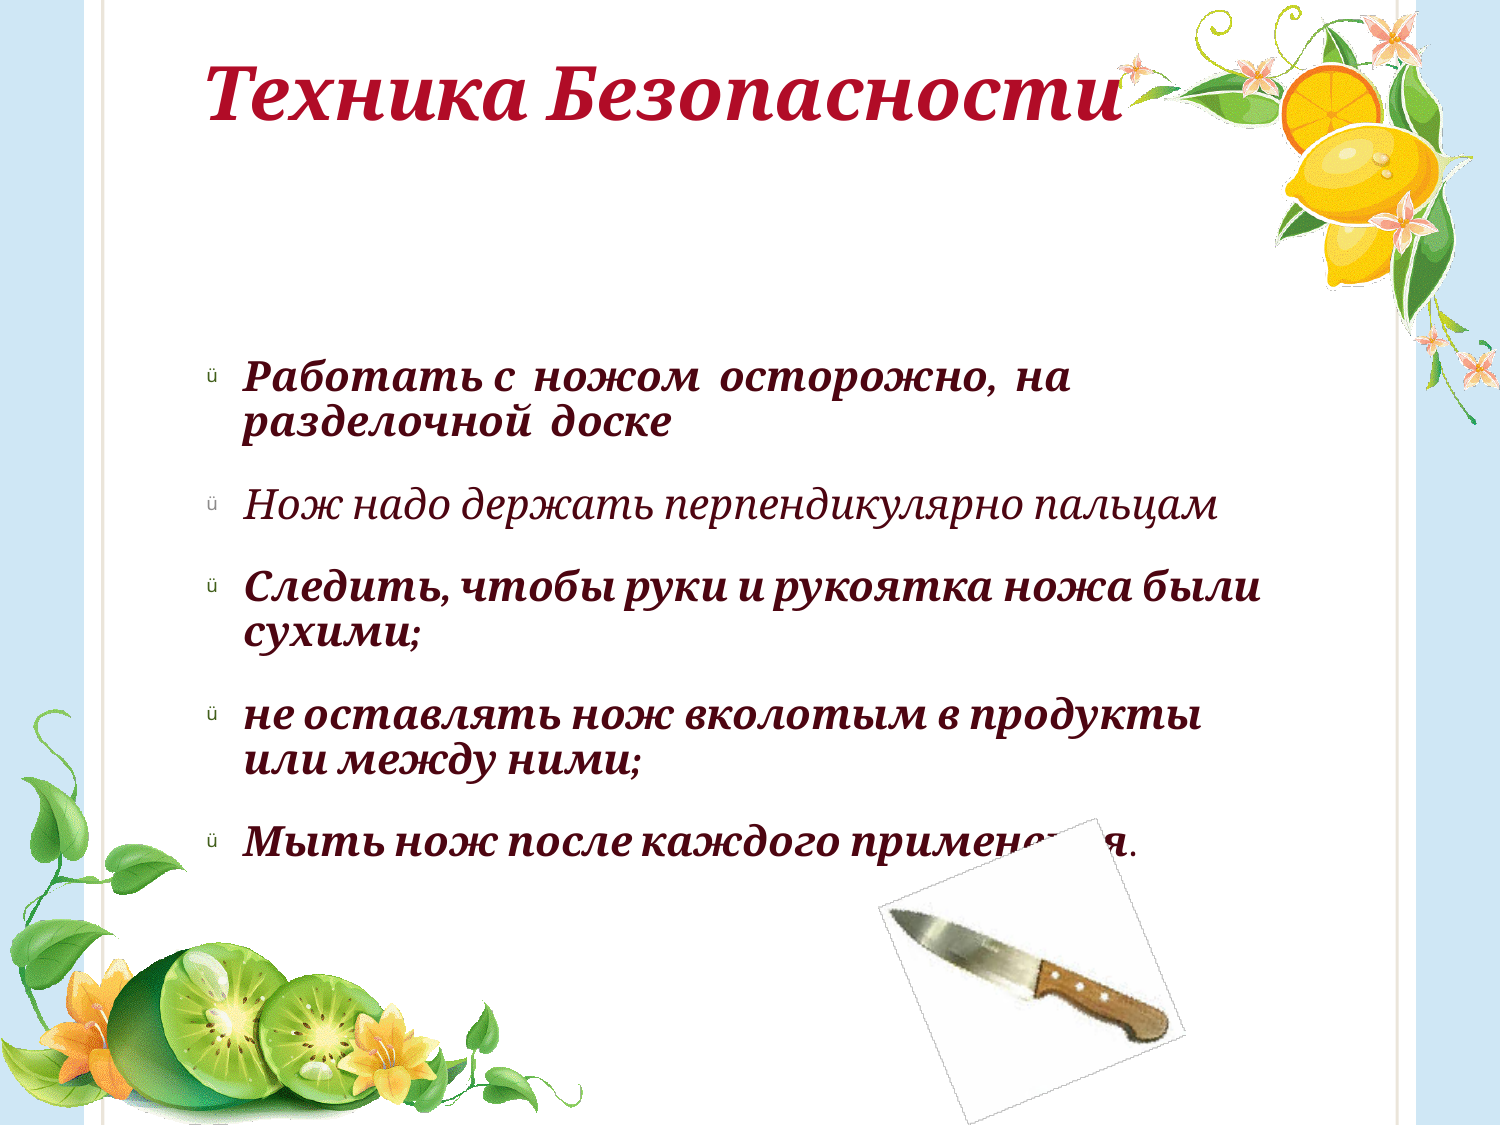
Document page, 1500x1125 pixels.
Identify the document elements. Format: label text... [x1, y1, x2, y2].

picture [0, 691, 593, 1125]
picture [878, 818, 1186, 1125]
list Работать с ножом осторожно, на разделочной доске Нож надо держать перпендикулярно пальцам Следить, чтобы руки и рукоятка ножа были сухими; не оставлять нож вколотым в продукты или между ними; Мыть нож после каждого применения. [184, 265, 1310, 1009]
picture [1114, 0, 1500, 428]
title Техника Безопасности [187, 52, 1313, 240]
